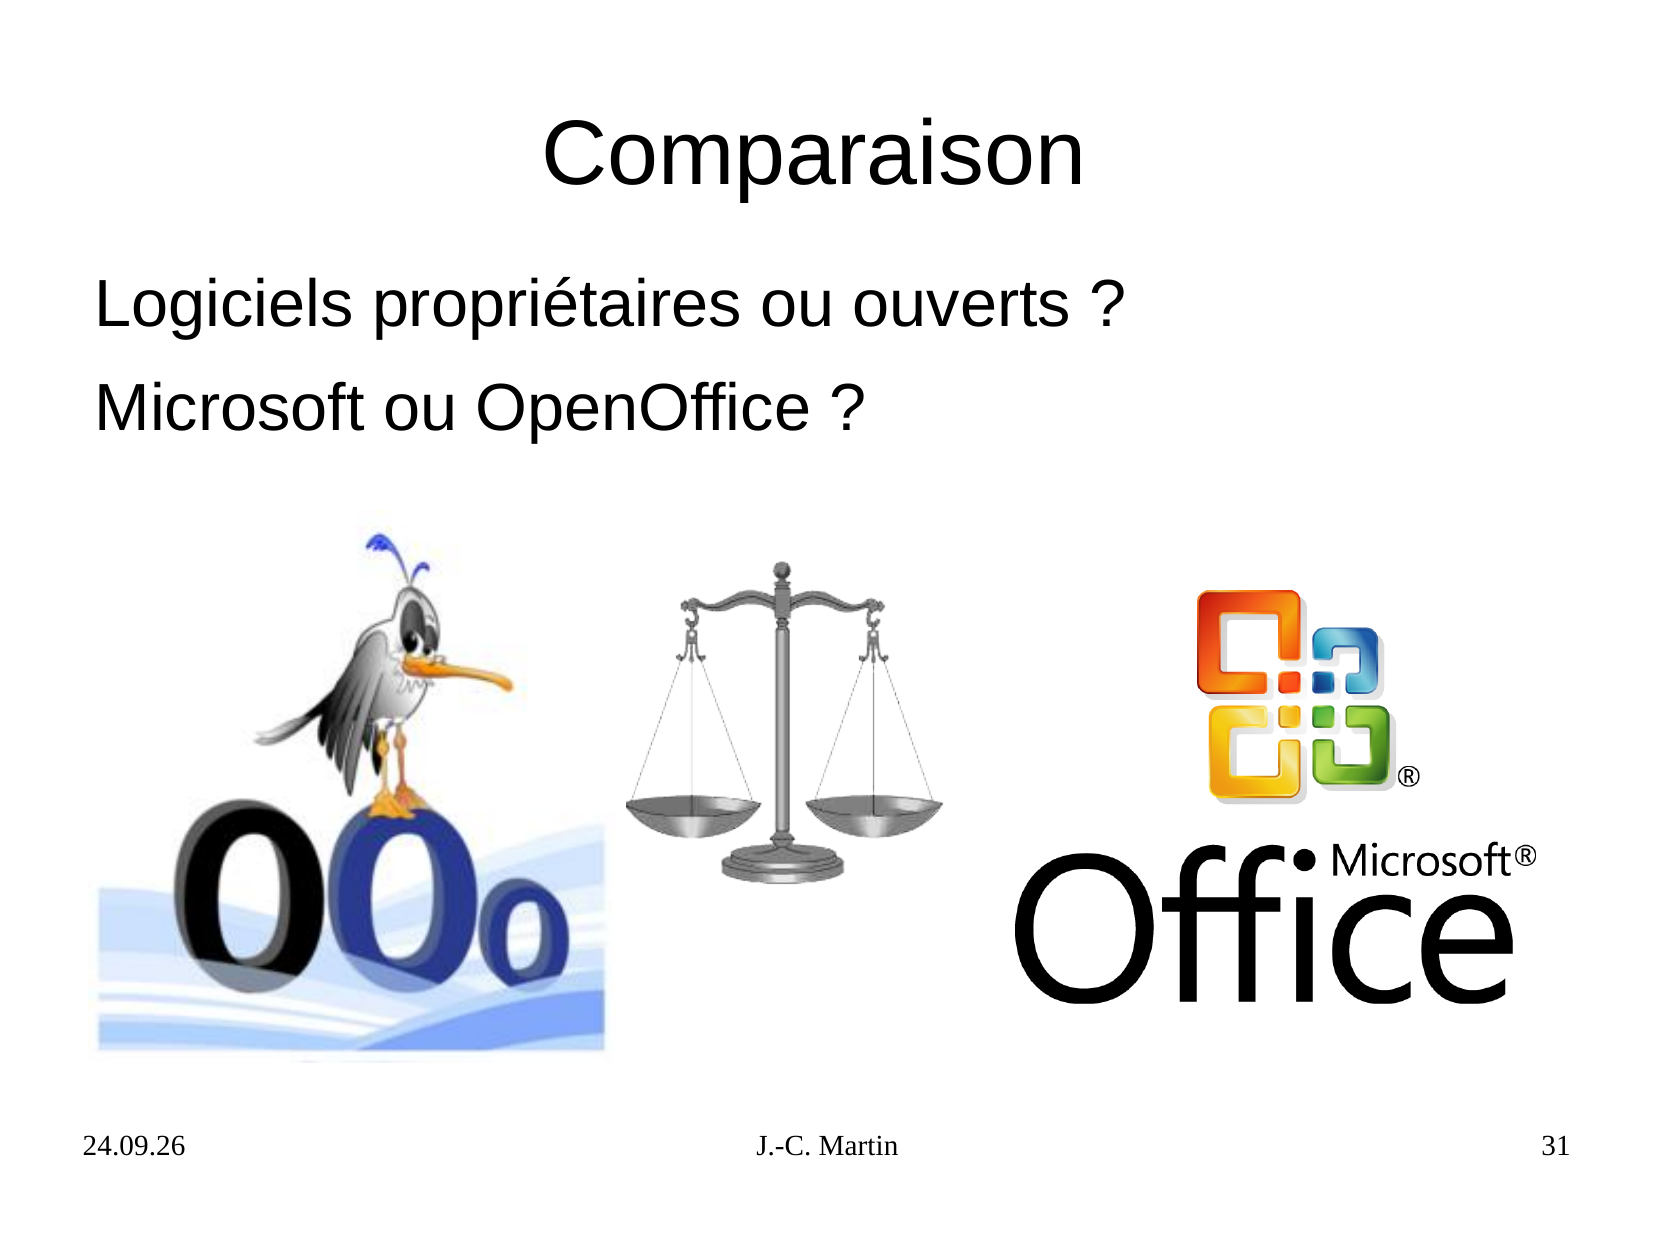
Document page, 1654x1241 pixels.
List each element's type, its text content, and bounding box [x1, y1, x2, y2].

list Logiciels propriétaires ou ouverts ? Microsoft ou OpenOffice ? [76, 265, 1565, 532]
picture [1015, 590, 1536, 1004]
picture [88, 510, 616, 1063]
title Comparaison [82, 49, 1571, 257]
picture [626, 560, 945, 886]
